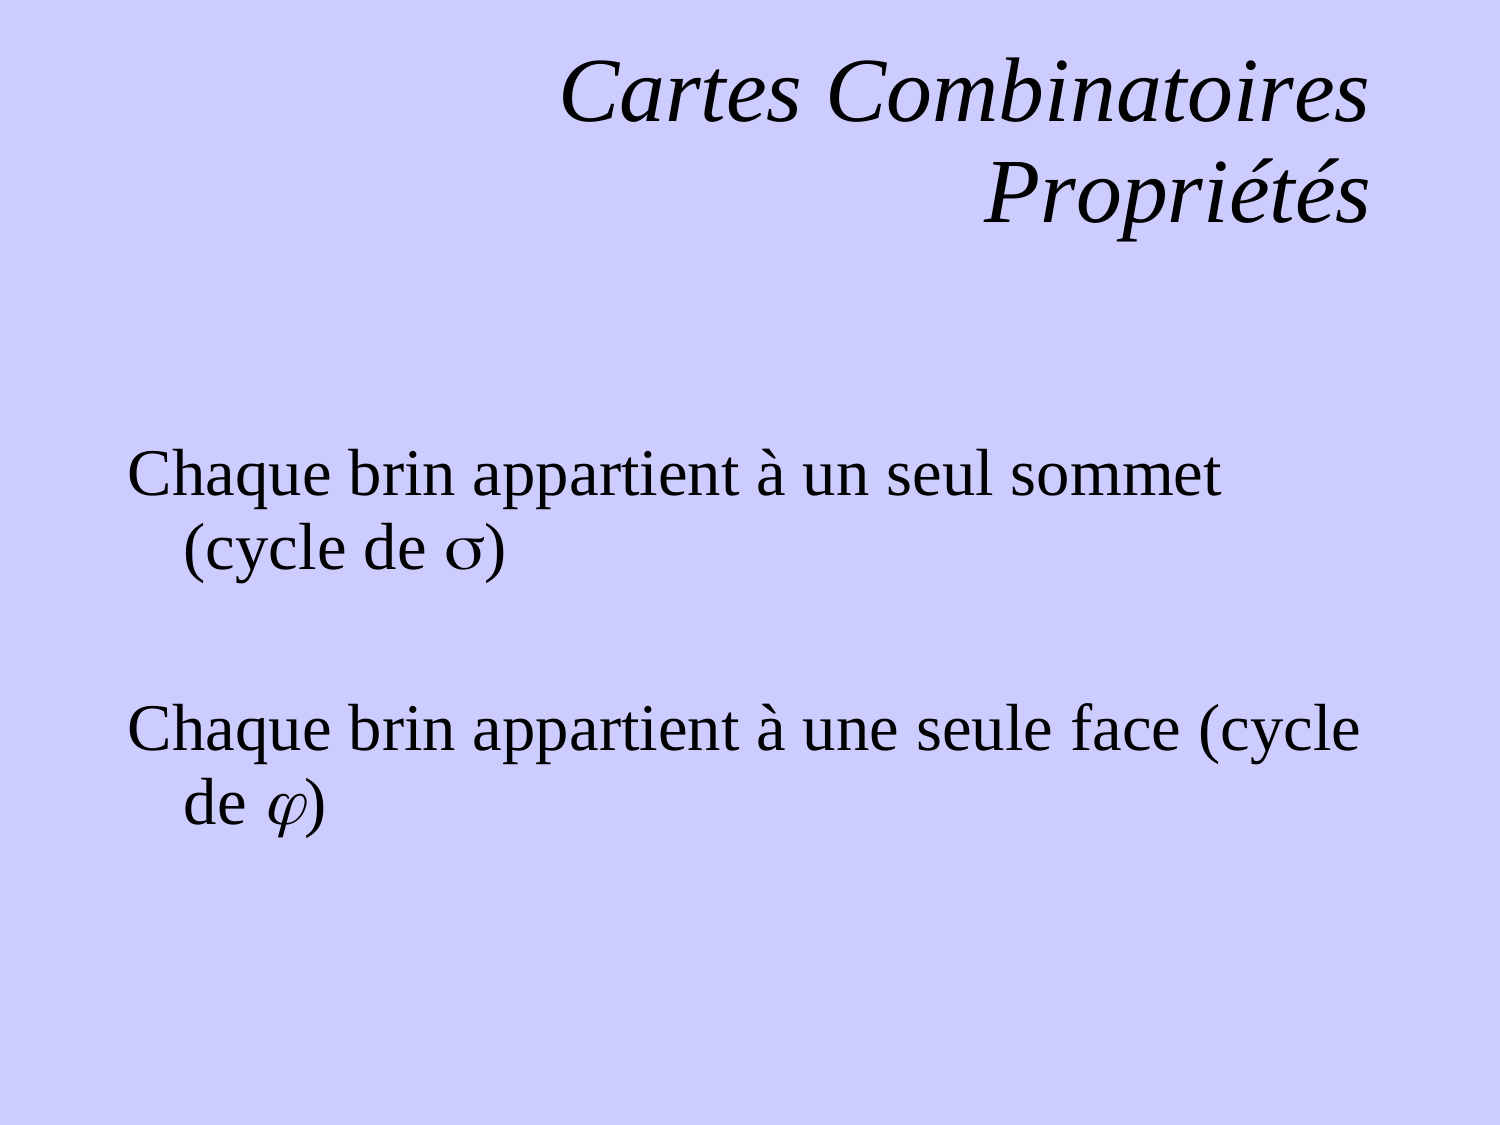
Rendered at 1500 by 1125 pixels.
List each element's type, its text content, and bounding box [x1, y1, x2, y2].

list Chaque brin appartient à un seul sommet (cycle de ) Chaque brin appartient à une seule face (cycle de ) [112, 337, 1388, 1013]
title Cartes Combinatoires Propriétés [112, 31, 1388, 250]
